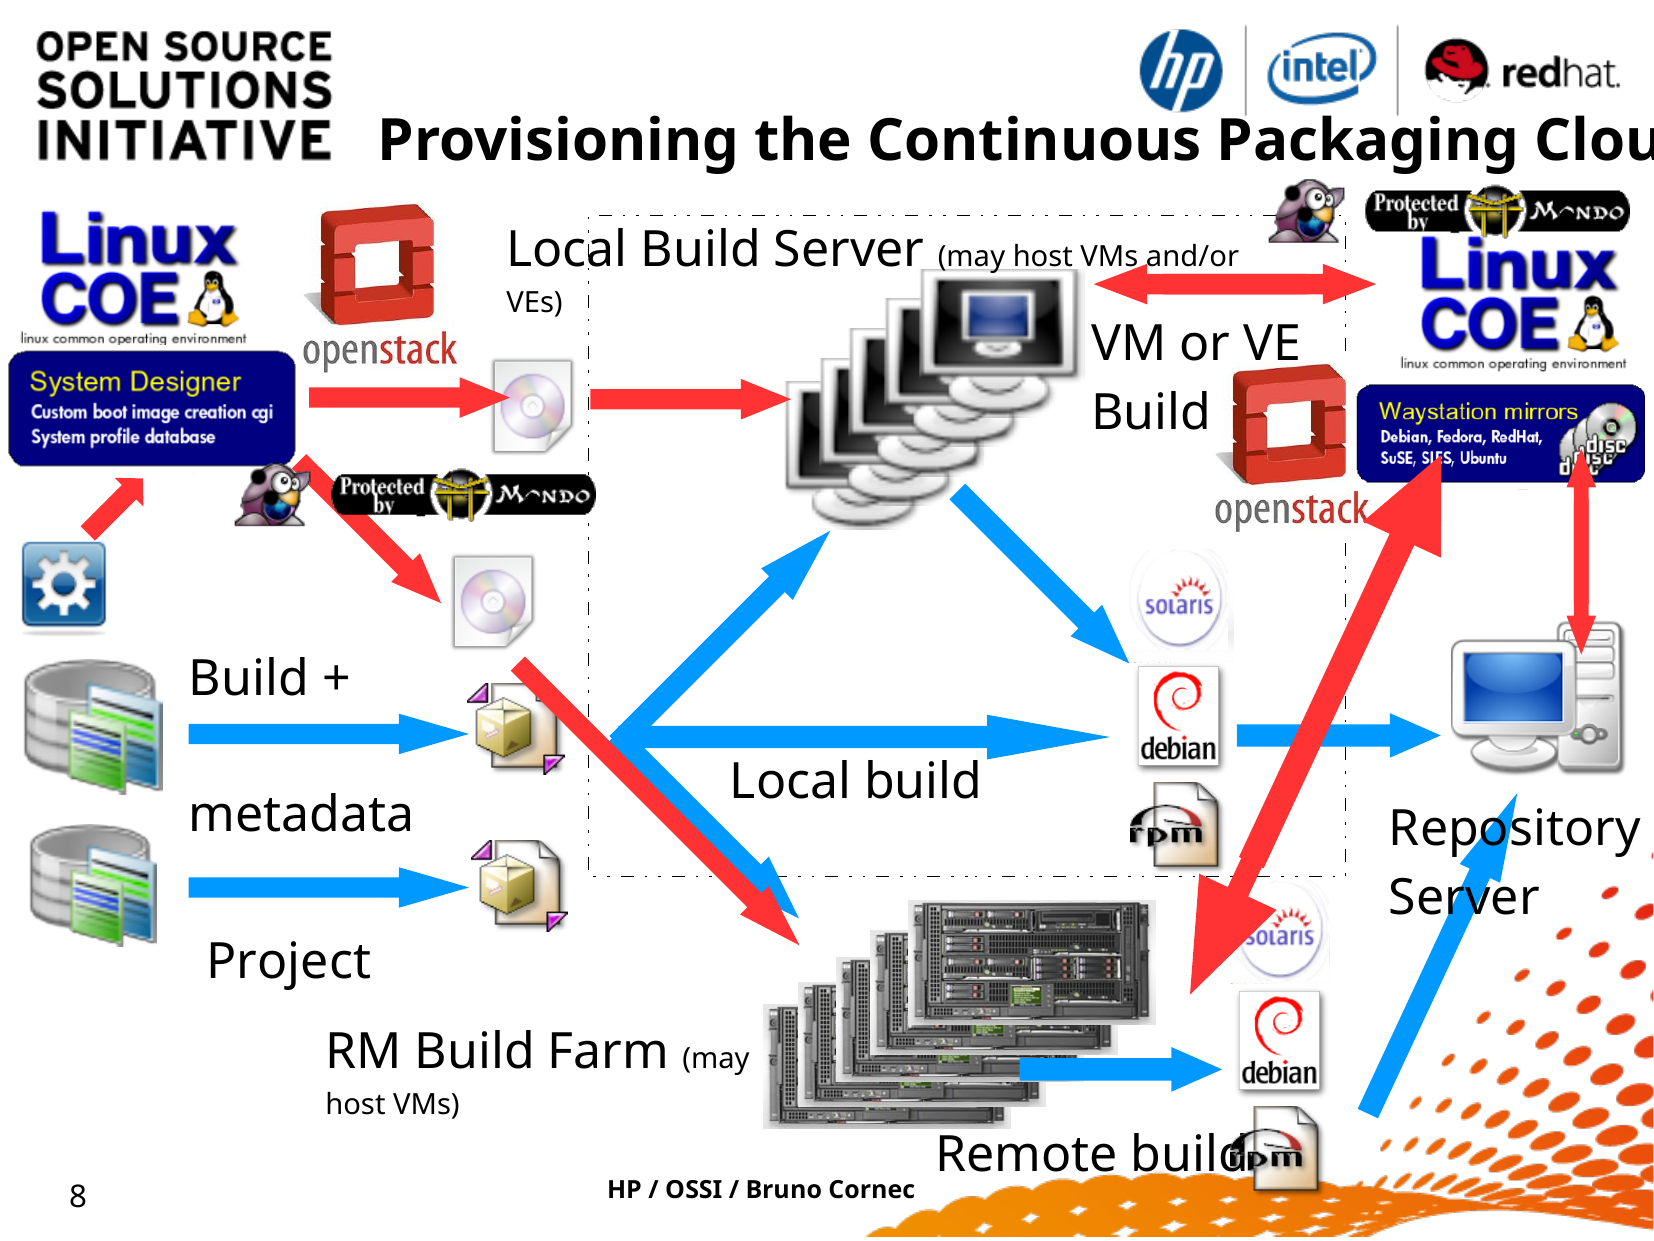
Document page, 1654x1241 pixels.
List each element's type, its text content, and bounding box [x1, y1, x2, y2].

text_box Project [206, 924, 509, 1133]
picture [1209, 877, 1232, 886]
text_box Local build [729, 744, 1102, 821]
text_box [373, 550, 442, 604]
text_box Repository Server [1388, 792, 1654, 908]
picture [1130, 782, 1226, 874]
picture [0, 0, 1654, 1237]
title Provisioning the Continuous Packaging Cloud [377, 59, 1654, 221]
text_box VM or VE Build [1091, 307, 1394, 397]
text_box Remote build [935, 1118, 1230, 1195]
text_box [188, 867, 470, 908]
text_box RM Build Farm (may host VMs) [325, 1015, 751, 1127]
text_box Build + metadata [188, 641, 491, 849]
text_box [1357, 908, 1475, 1119]
text_box [1019, 1047, 1223, 1092]
text_box Local Build Server (may host VMs and/or VEs) [506, 212, 1265, 281]
text_box [309, 377, 510, 418]
text_box [1100, 397, 1115, 408]
text_box [188, 713, 469, 755]
picture [1116, 549, 1243, 781]
picture [783, 281, 1085, 530]
text_box [80, 477, 144, 541]
text_box [1187, 405, 1202, 426]
text_box [1566, 448, 1597, 655]
text_box [1100, 412, 1116, 425]
text_box [510, 263, 1442, 995]
